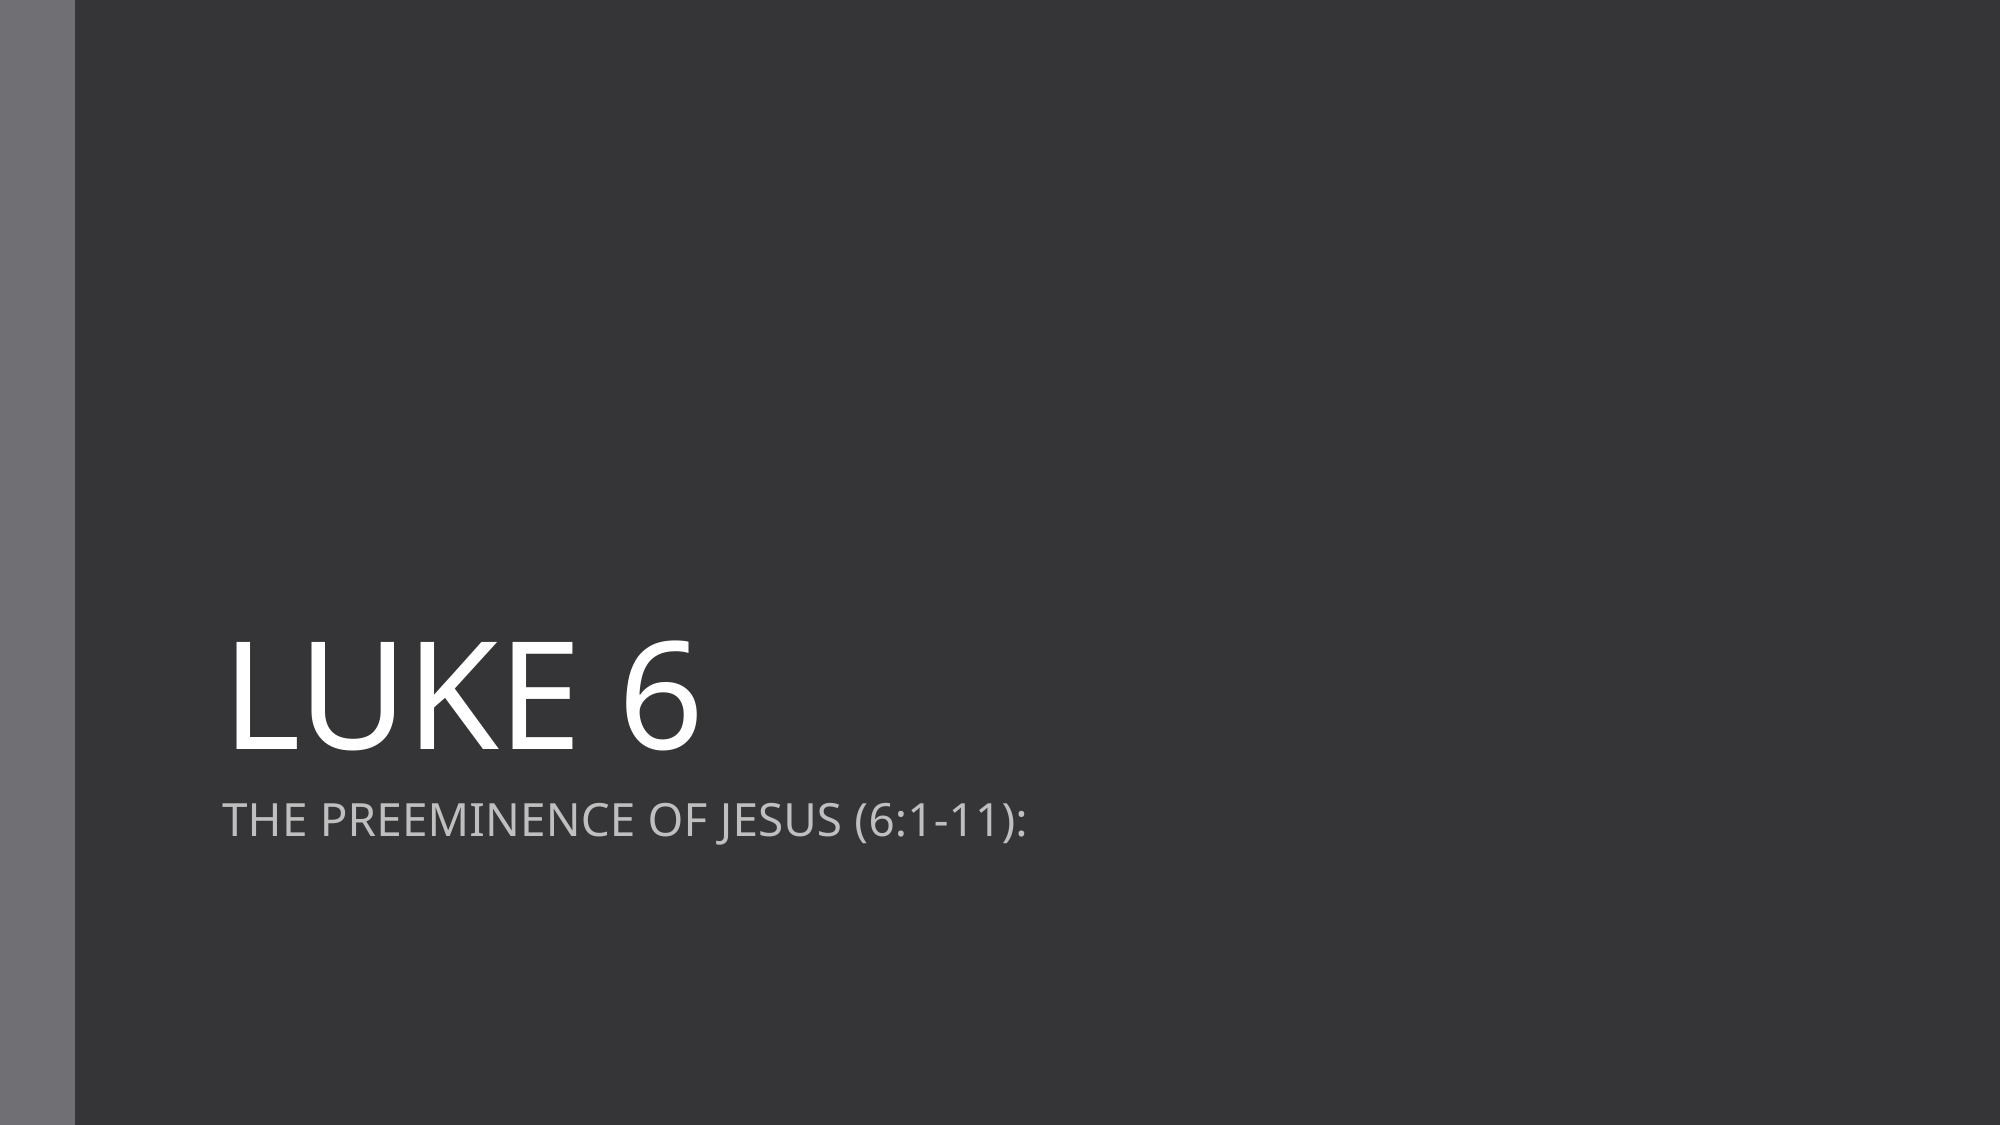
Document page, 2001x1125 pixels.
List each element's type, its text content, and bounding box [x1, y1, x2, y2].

subtitle THE PREEMINENCE OF JESUS (6:1-11): [206, 787, 1752, 1066]
title LUKE 6 [206, 124, 1752, 787]
